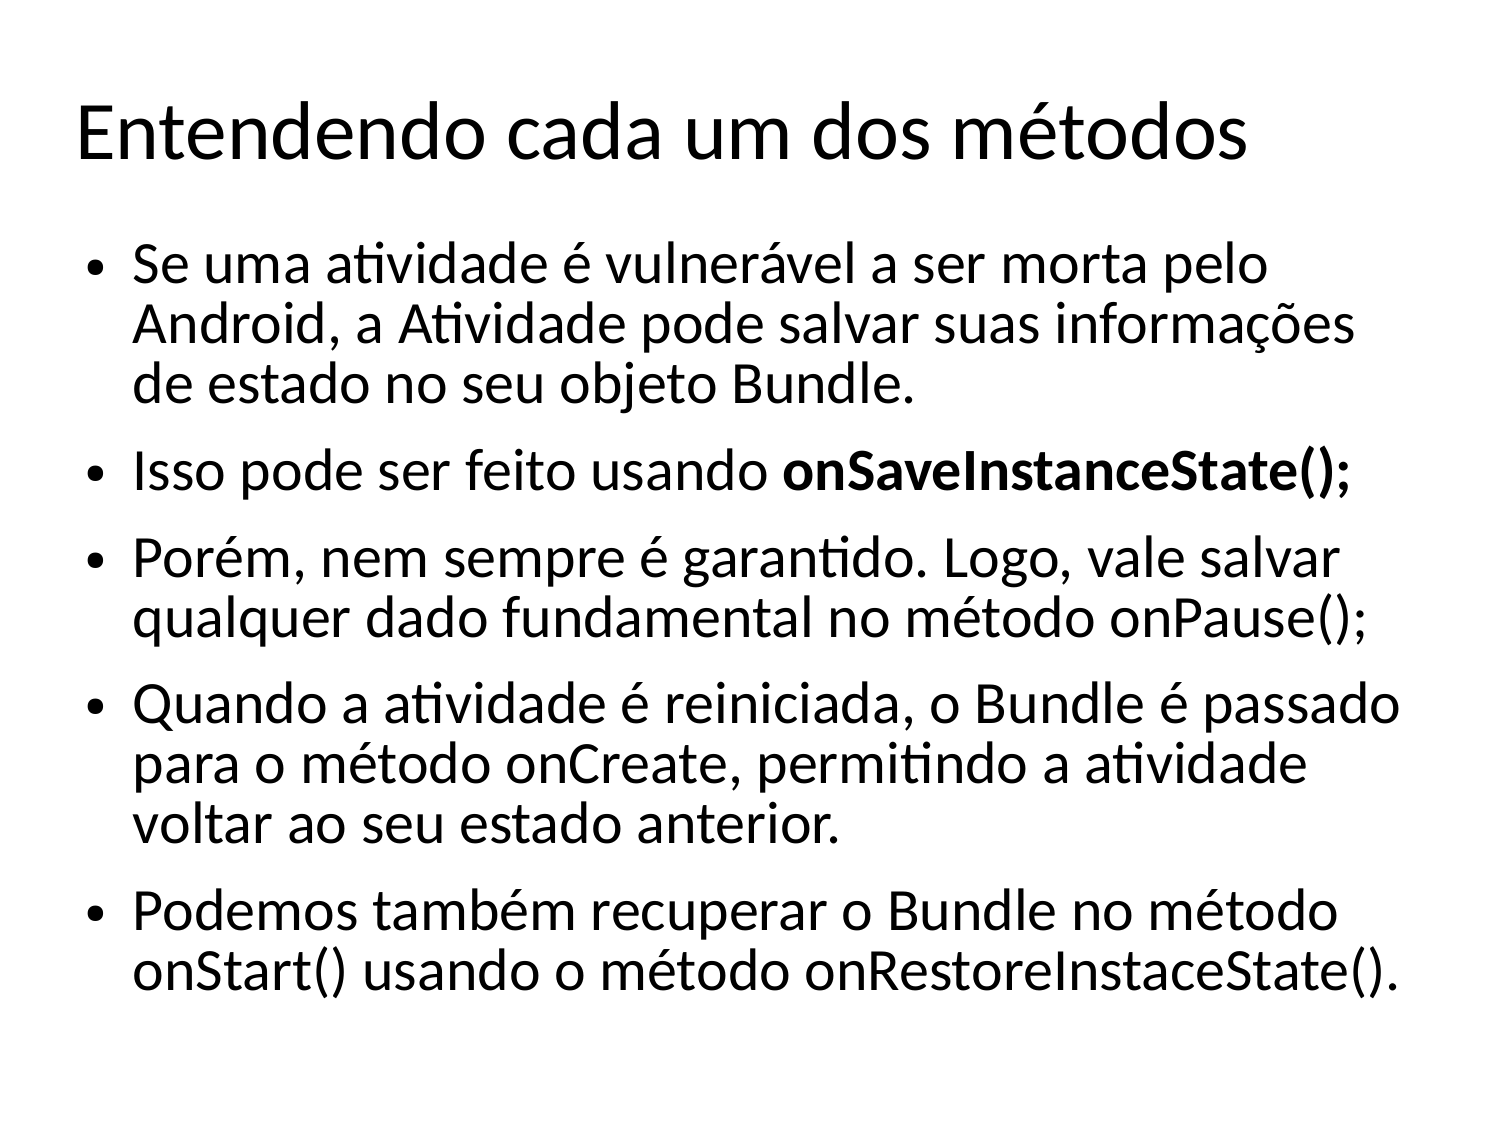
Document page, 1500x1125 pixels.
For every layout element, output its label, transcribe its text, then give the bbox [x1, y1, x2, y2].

title Entendendo cada um dos métodos [75, 45, 1425, 233]
list Se uma atividade é vulnerável a ser morta pelo Android, a Atividade pode salvar suas informações de estado no seu objeto Bundle. Isso pode ser feito usando onSaveInstanceState(); Porém, nem sempre é garantido. Logo, vale salvar qualquer dado fundamental no método onPause(); Quando a atividade é reiniciada, o Bundle é passado para o método onCreate, permitindo a atividade voltar ao seu estado anterior. Podemos também recuperar o Bundle no método onStart() usando o método onRestoreInstaceState(). [69, 238, 1420, 1102]
